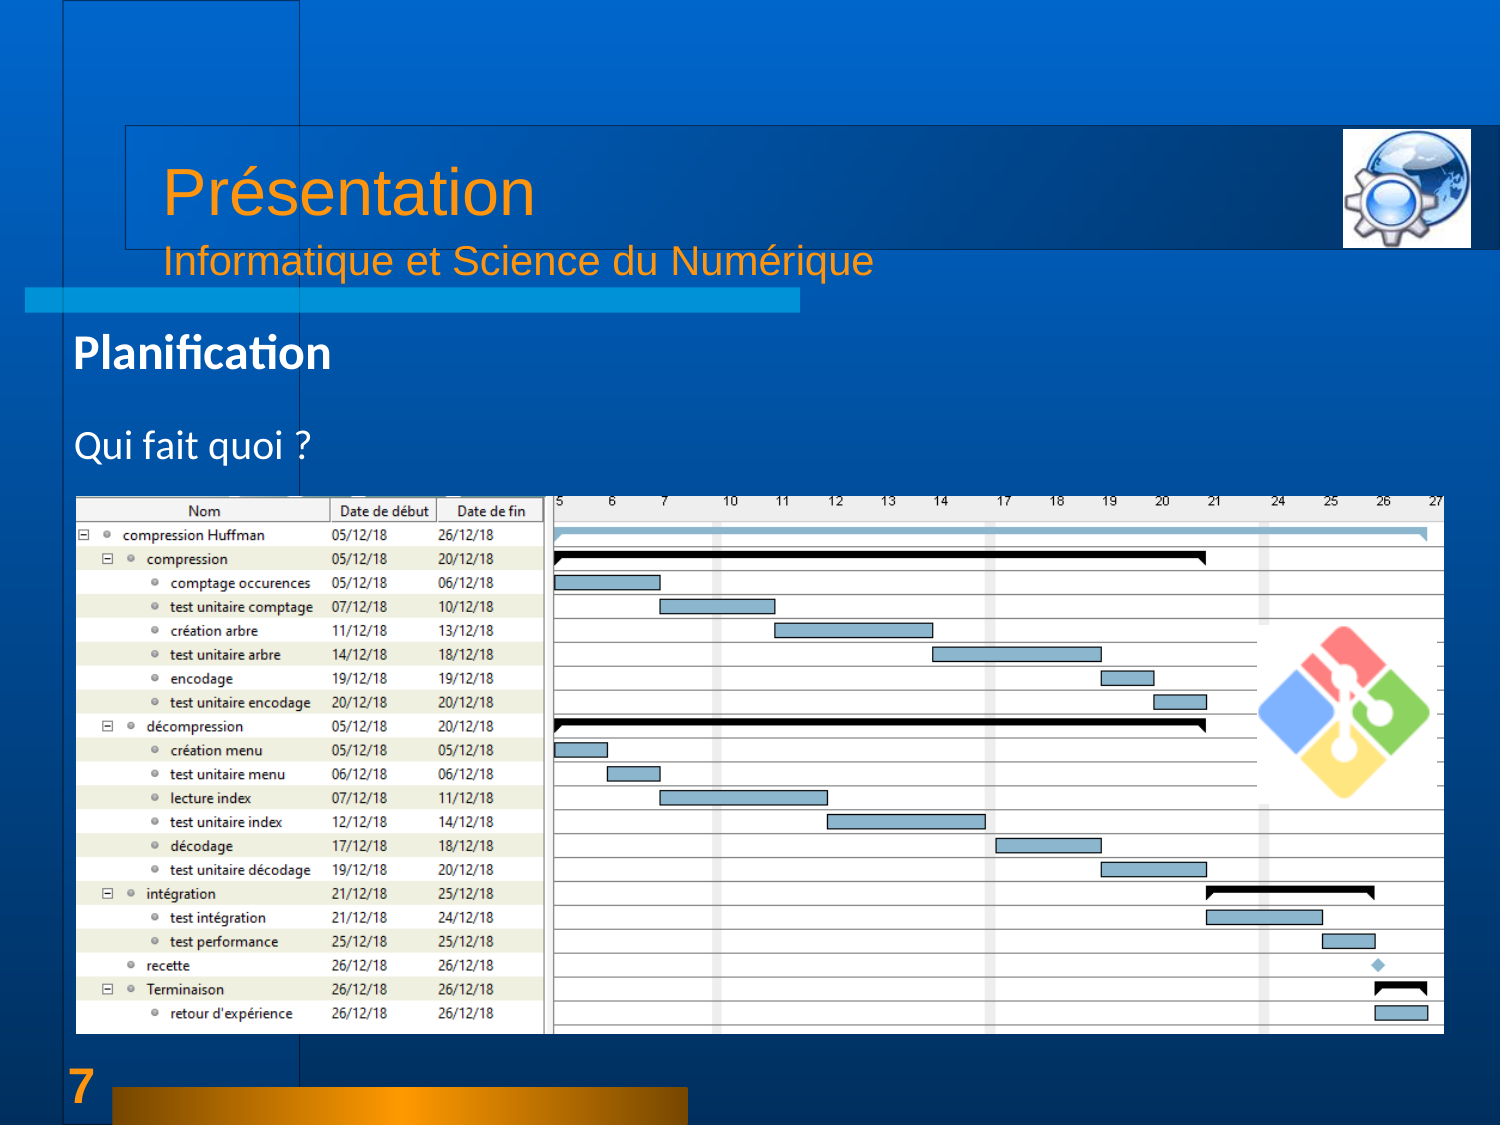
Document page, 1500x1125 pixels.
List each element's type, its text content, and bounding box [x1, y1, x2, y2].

picture [1343, 129, 1471, 248]
text_box Planification Qui fait quoi ? [59, 324, 1447, 1063]
picture [76, 496, 1444, 1034]
